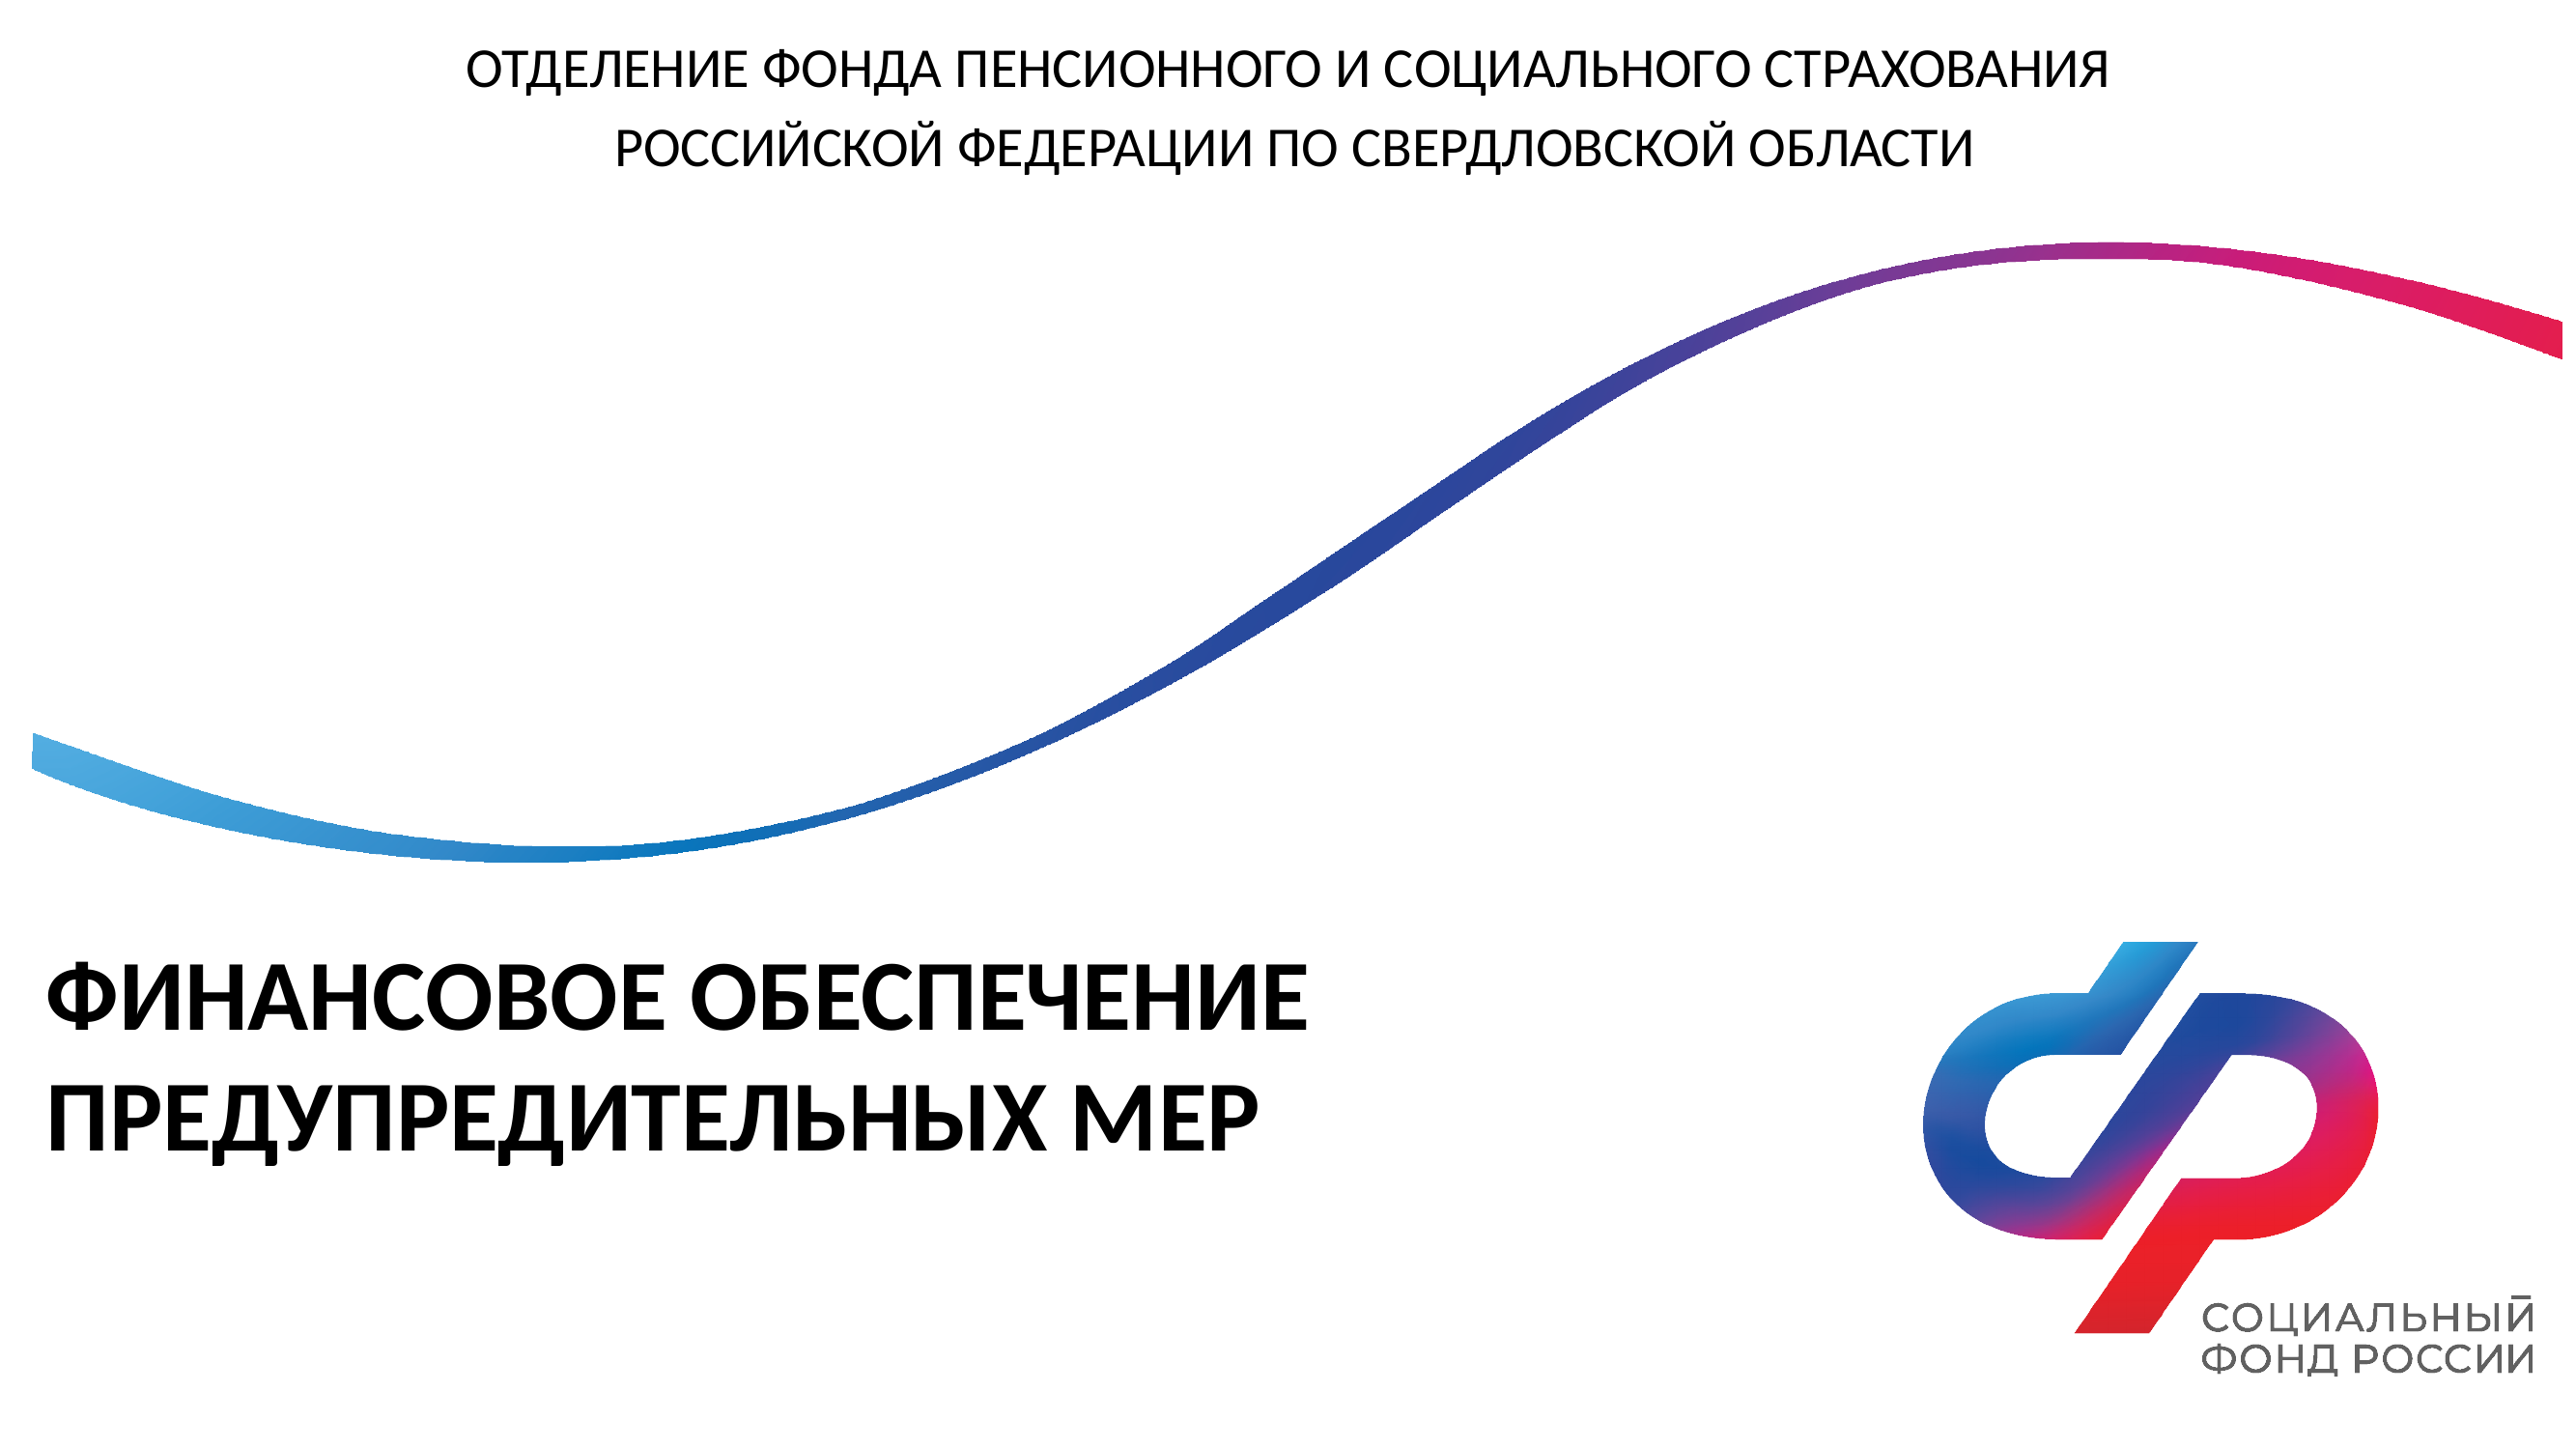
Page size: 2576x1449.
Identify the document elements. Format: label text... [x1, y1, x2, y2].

text_box ФИНАНСОВОЕ ОБЕСПЕЧЕНИЕ ПРЕДУПРЕДИТЕЛЬНЫХ МЕР [43, 918, 1952, 1172]
text_box ОТДЕЛЕНИЕ ФОНДА ПЕНСИОННОГО И СОЦИАЛЬНОГО СТРАХОВАНИЯ РОССИЙСКОЙ ФЕДЕРАЦИИ ПО СВЕРДЛОВСКОЙ ОБЛАСТИ [128, 23, 2448, 185]
picture [32, 0, 2562, 1377]
